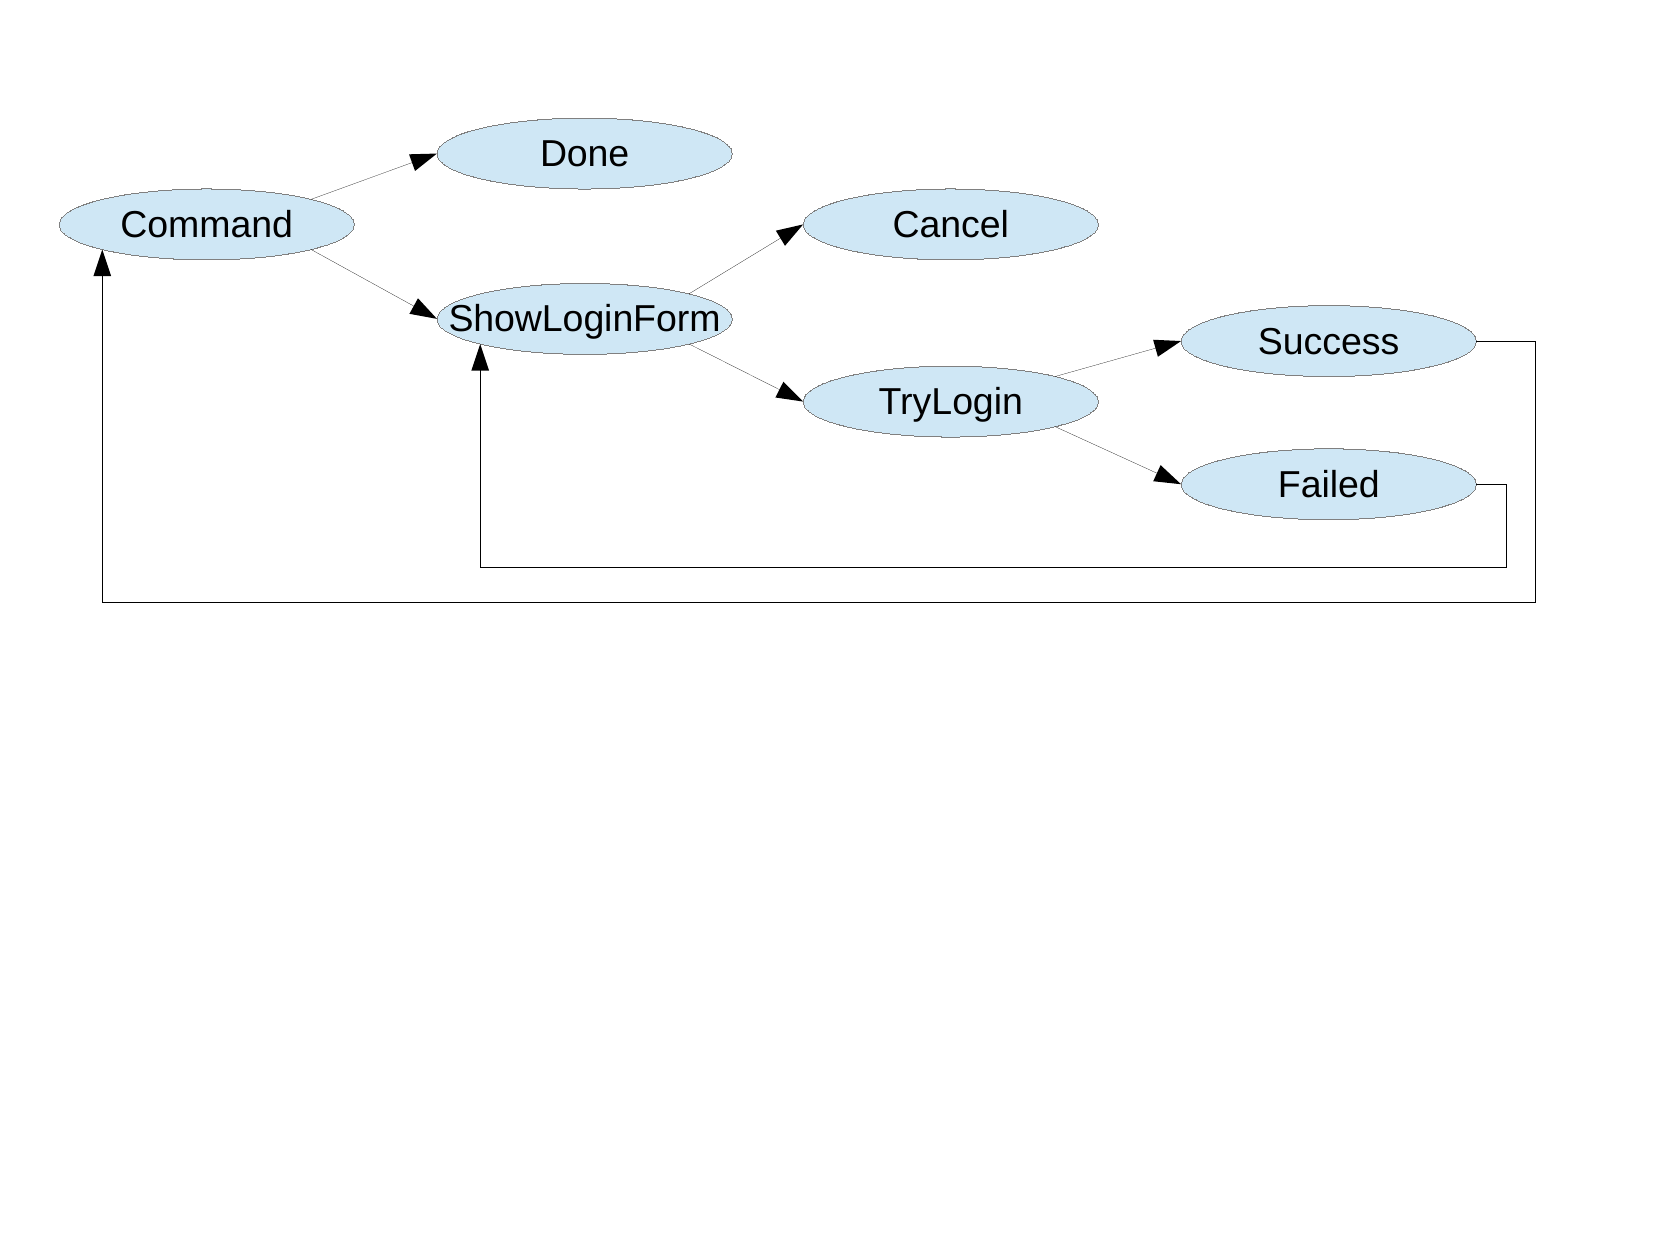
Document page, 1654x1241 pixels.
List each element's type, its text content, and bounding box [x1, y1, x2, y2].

text_box Success [1181, 305, 1477, 377]
text_box Command [59, 188, 355, 260]
text_box ShowLoginForm [437, 283, 733, 355]
text_box Failed [1181, 448, 1477, 520]
text_box Done [437, 118, 733, 190]
text_box TryLogin [803, 366, 1099, 438]
text_box Cancel [803, 188, 1099, 260]
